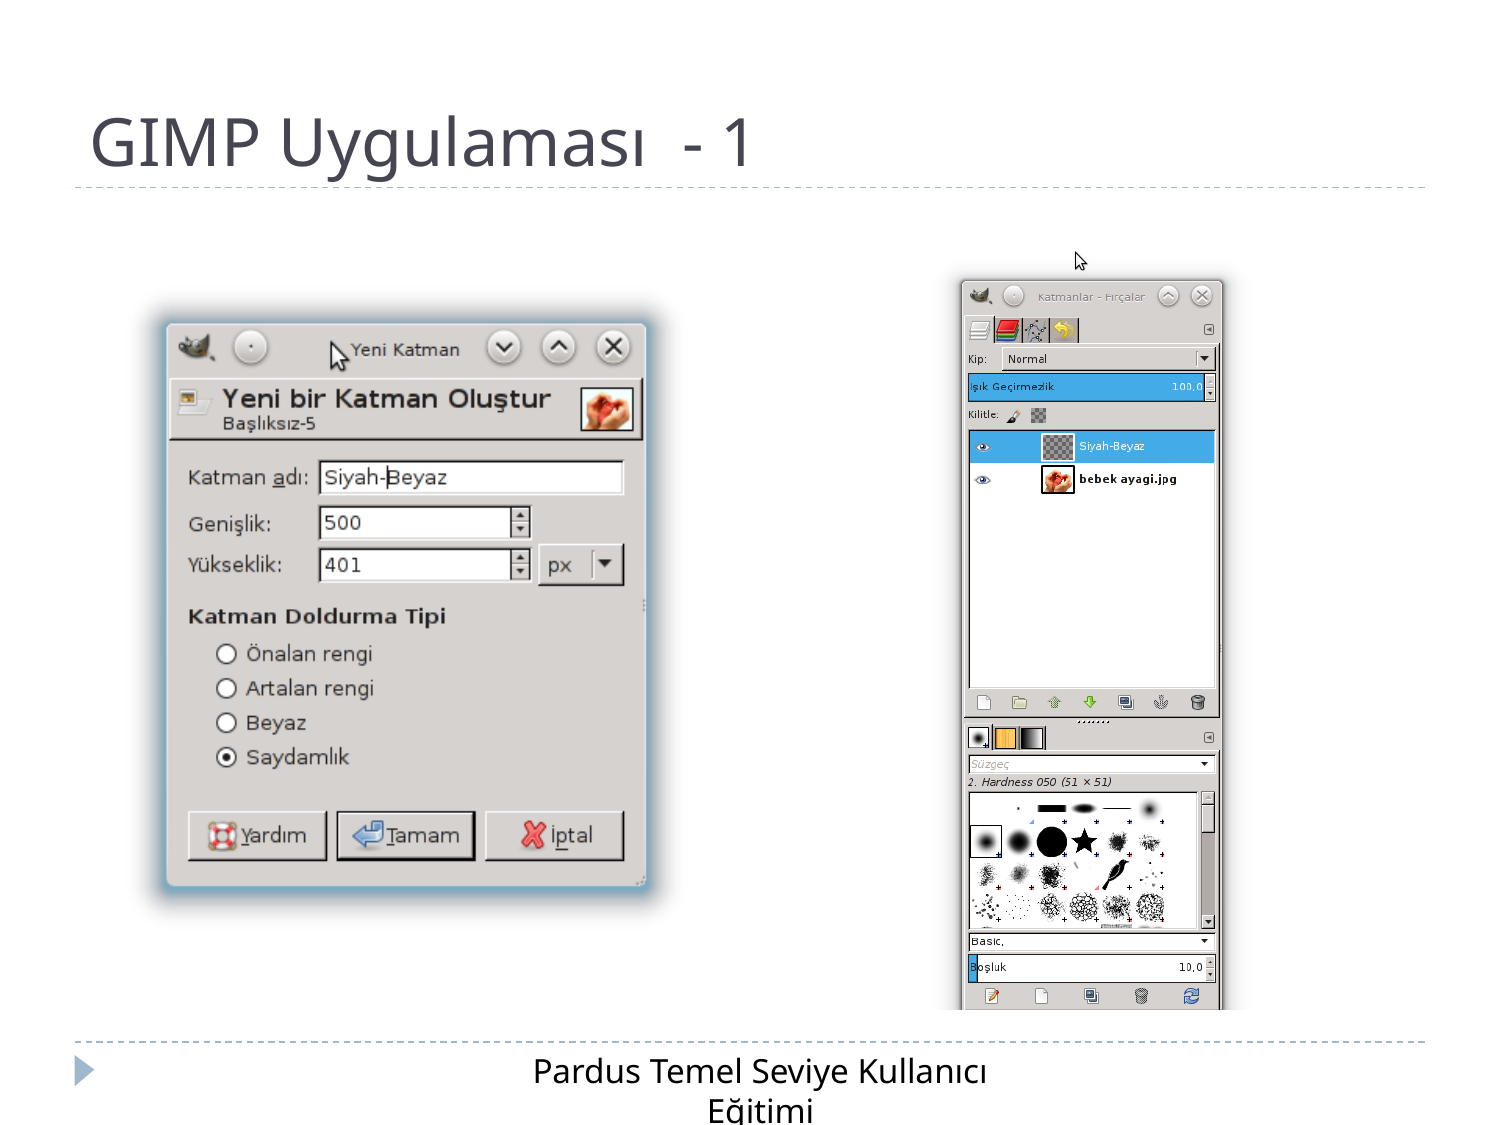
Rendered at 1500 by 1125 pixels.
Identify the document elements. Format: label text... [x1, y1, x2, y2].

title GIMP Uygulaması - 1 [75, 37, 1425, 188]
picture [923, 199, 1260, 1010]
picture [104, 261, 709, 949]
